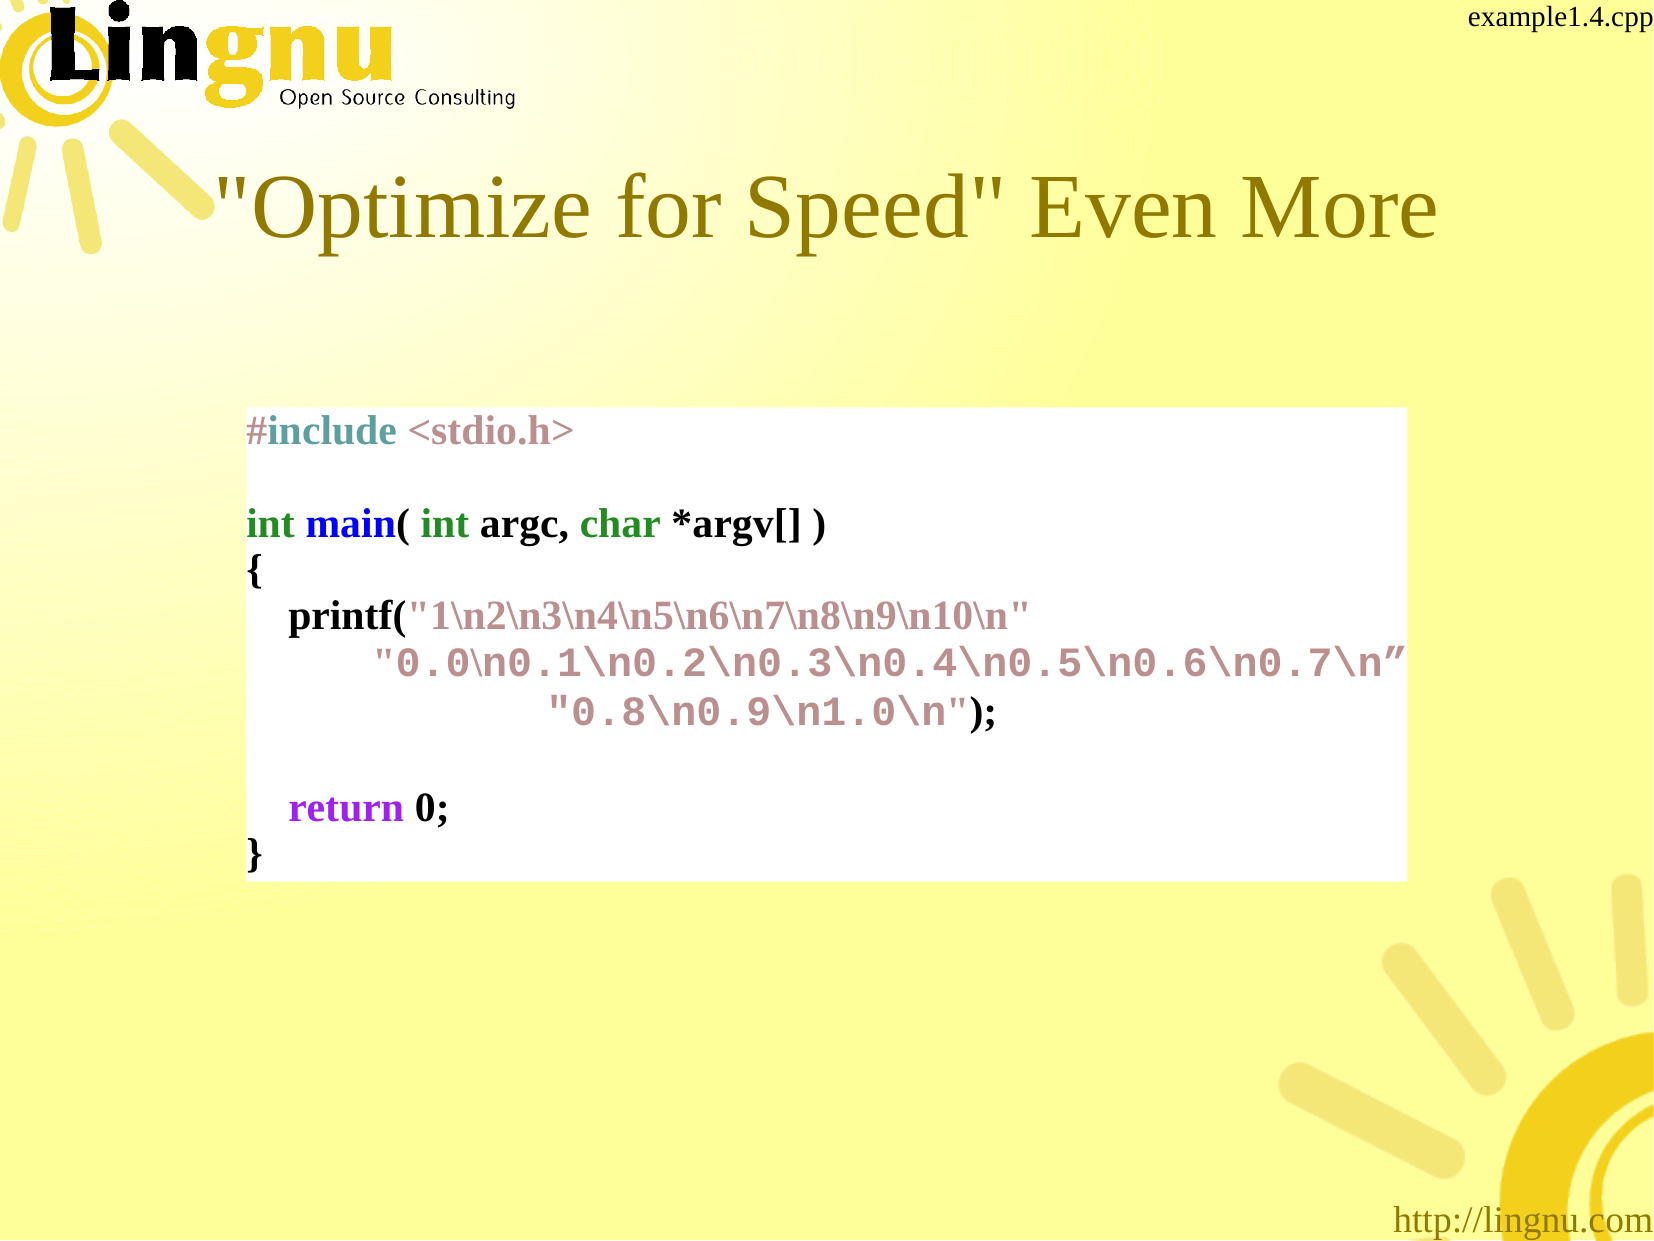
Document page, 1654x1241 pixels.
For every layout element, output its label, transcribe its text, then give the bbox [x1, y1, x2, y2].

title "Optimize for Speed" Even More [121, 102, 1534, 311]
picture [0, 0, 516, 256]
text_box #include <stdio.h> int main( int argc, char *argv[] ) { printf("1\n2\n3\n4\n5\n6\n7\n8\n9\n10\n" "0.0\n0.1\n0.2\n0.3\n0.4\n0.5\n0.6\n0.7\n” "0.8\n0.9\n1.0\n"); return 0; } [246, 407, 1408, 882]
text_box example1.4.cpp [1467, 0, 1654, 33]
picture [1256, 871, 1654, 1241]
